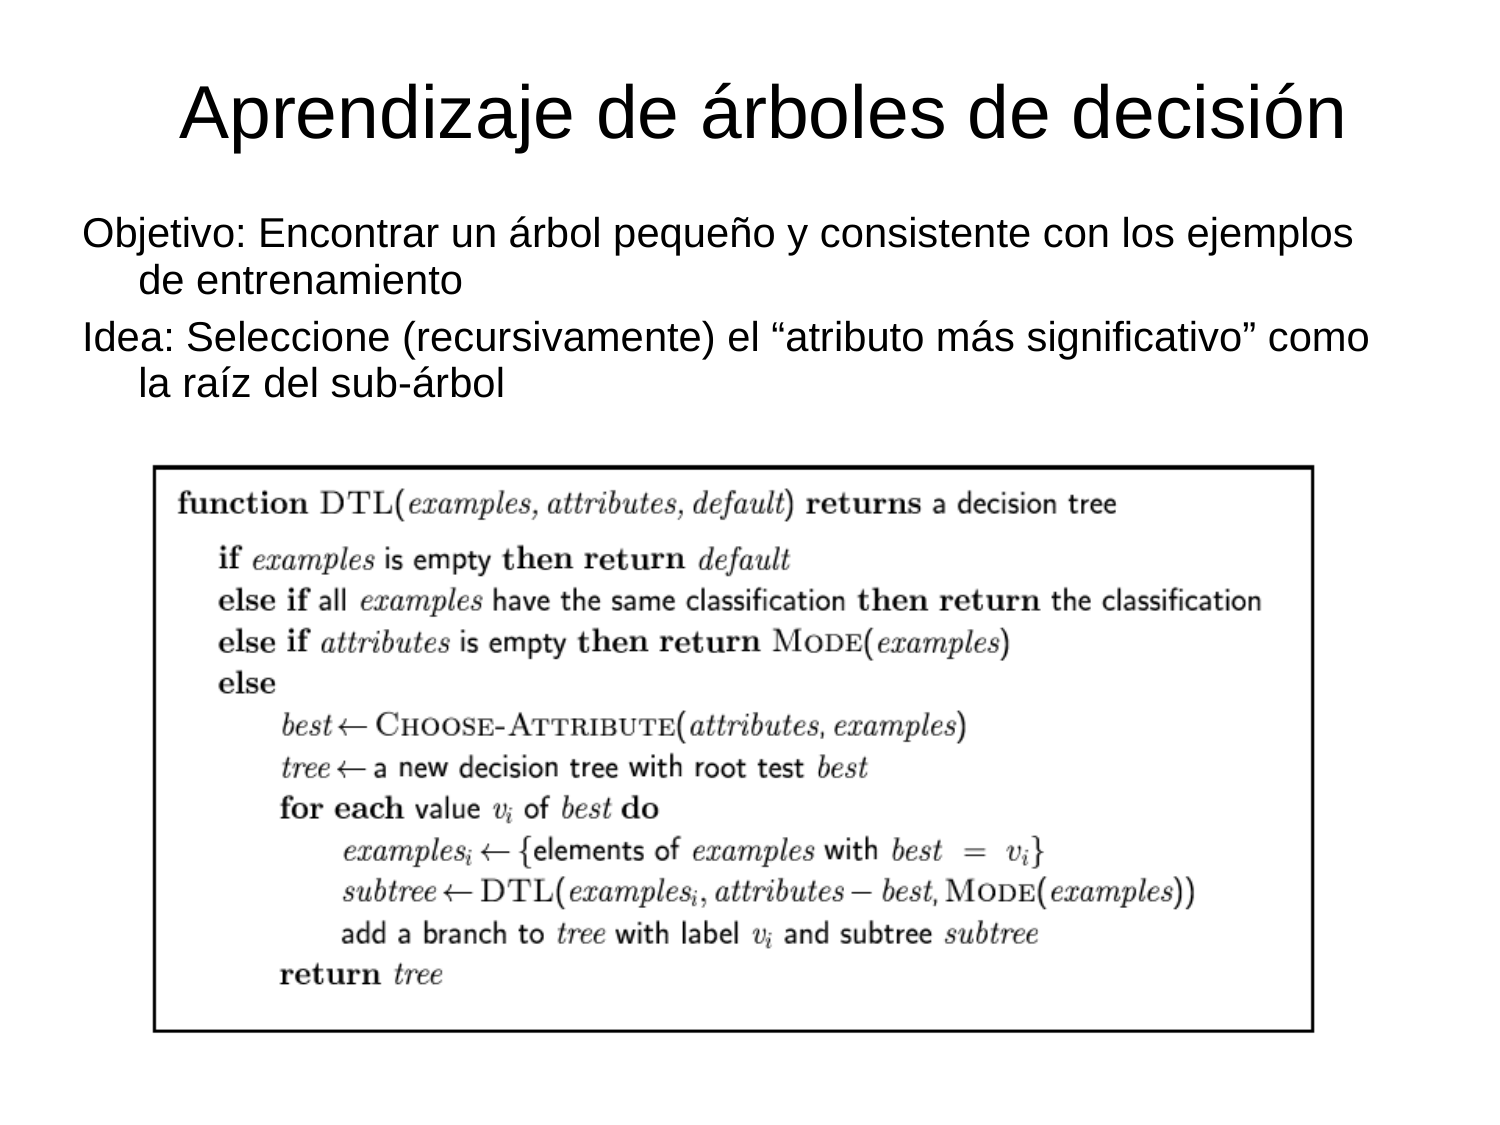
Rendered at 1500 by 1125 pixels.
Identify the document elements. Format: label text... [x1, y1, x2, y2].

title Aprendizaje de árboles de decisión [88, 19, 1439, 207]
list Objetivo: Encontrar un árbol pequeño y consistente con los ejemplos de entrenamiento Idea: Seleccione (recursivamente) el “atributo más significativo” como la raíz del sub-árbol [67, 202, 1418, 945]
picture [137, 450, 1326, 1038]
